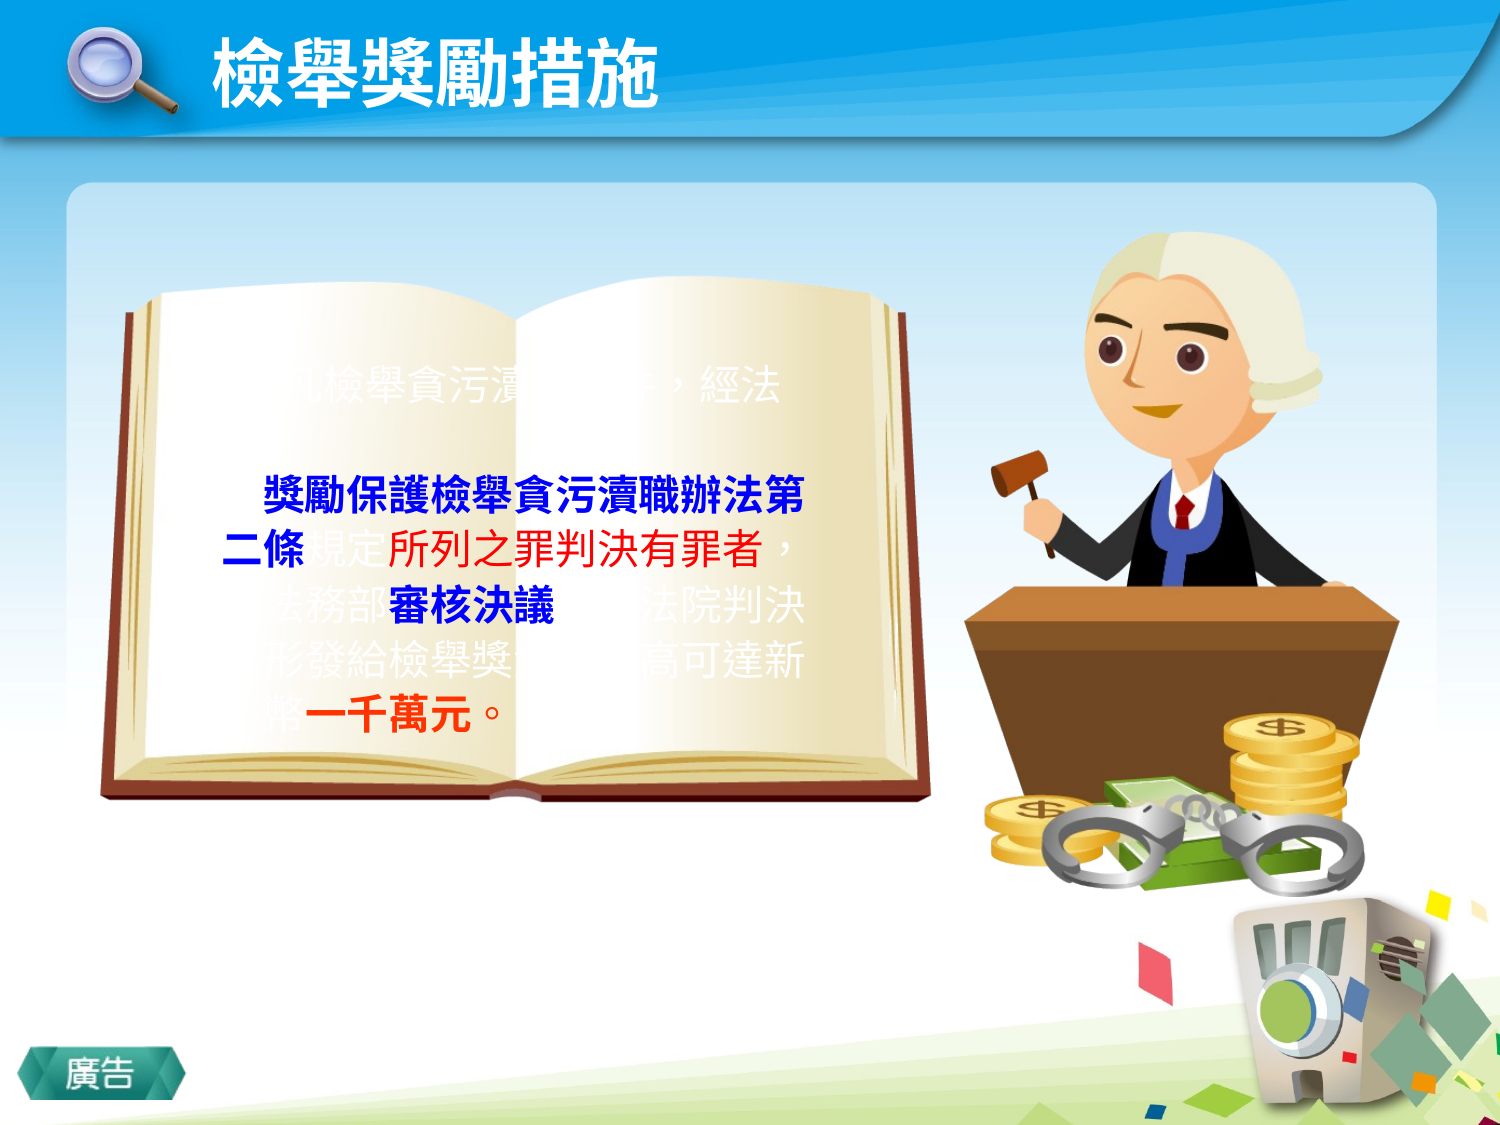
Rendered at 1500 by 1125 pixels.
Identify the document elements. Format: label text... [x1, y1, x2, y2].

picture [67, 27, 179, 114]
text_box 檢舉獎勵措施 [195, 18, 680, 125]
picture [0, 0, 1500, 1125]
text_box 凡檢舉貪污瀆職案件，經法院 依獎勵保護檢舉貪污瀆職辦法第二條規定所列之罪判決有罪者，經法務部審核決議，依法院判決情形發給檢舉獎金，最高可達新臺幣一千萬元。 [206, 345, 833, 747]
